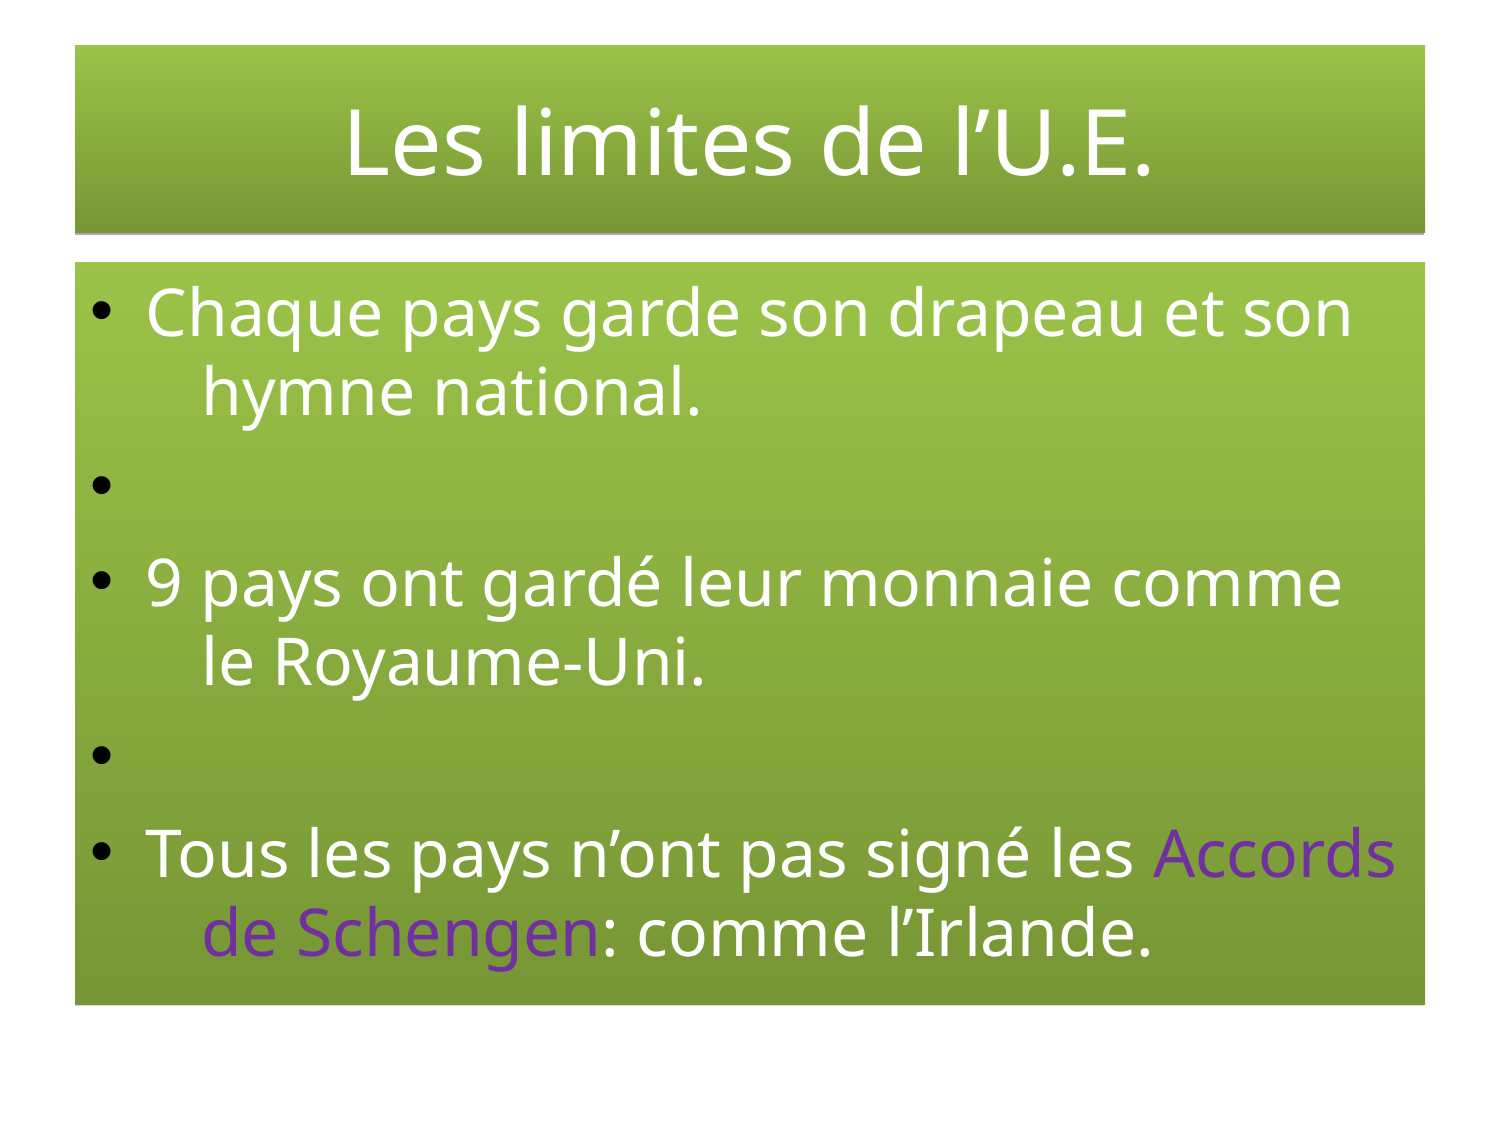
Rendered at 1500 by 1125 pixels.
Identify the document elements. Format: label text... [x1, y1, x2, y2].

title Les limites de l’U.E. [75, 45, 1426, 233]
list Chaque pays garde son drapeau et son hymne national. 9 pays ont gardé leur monnaie comme le Royaume-Uni. Tous les pays n’ont pas signé les Accords de Schengen: comme l’Irlande. [75, 262, 1426, 1005]
